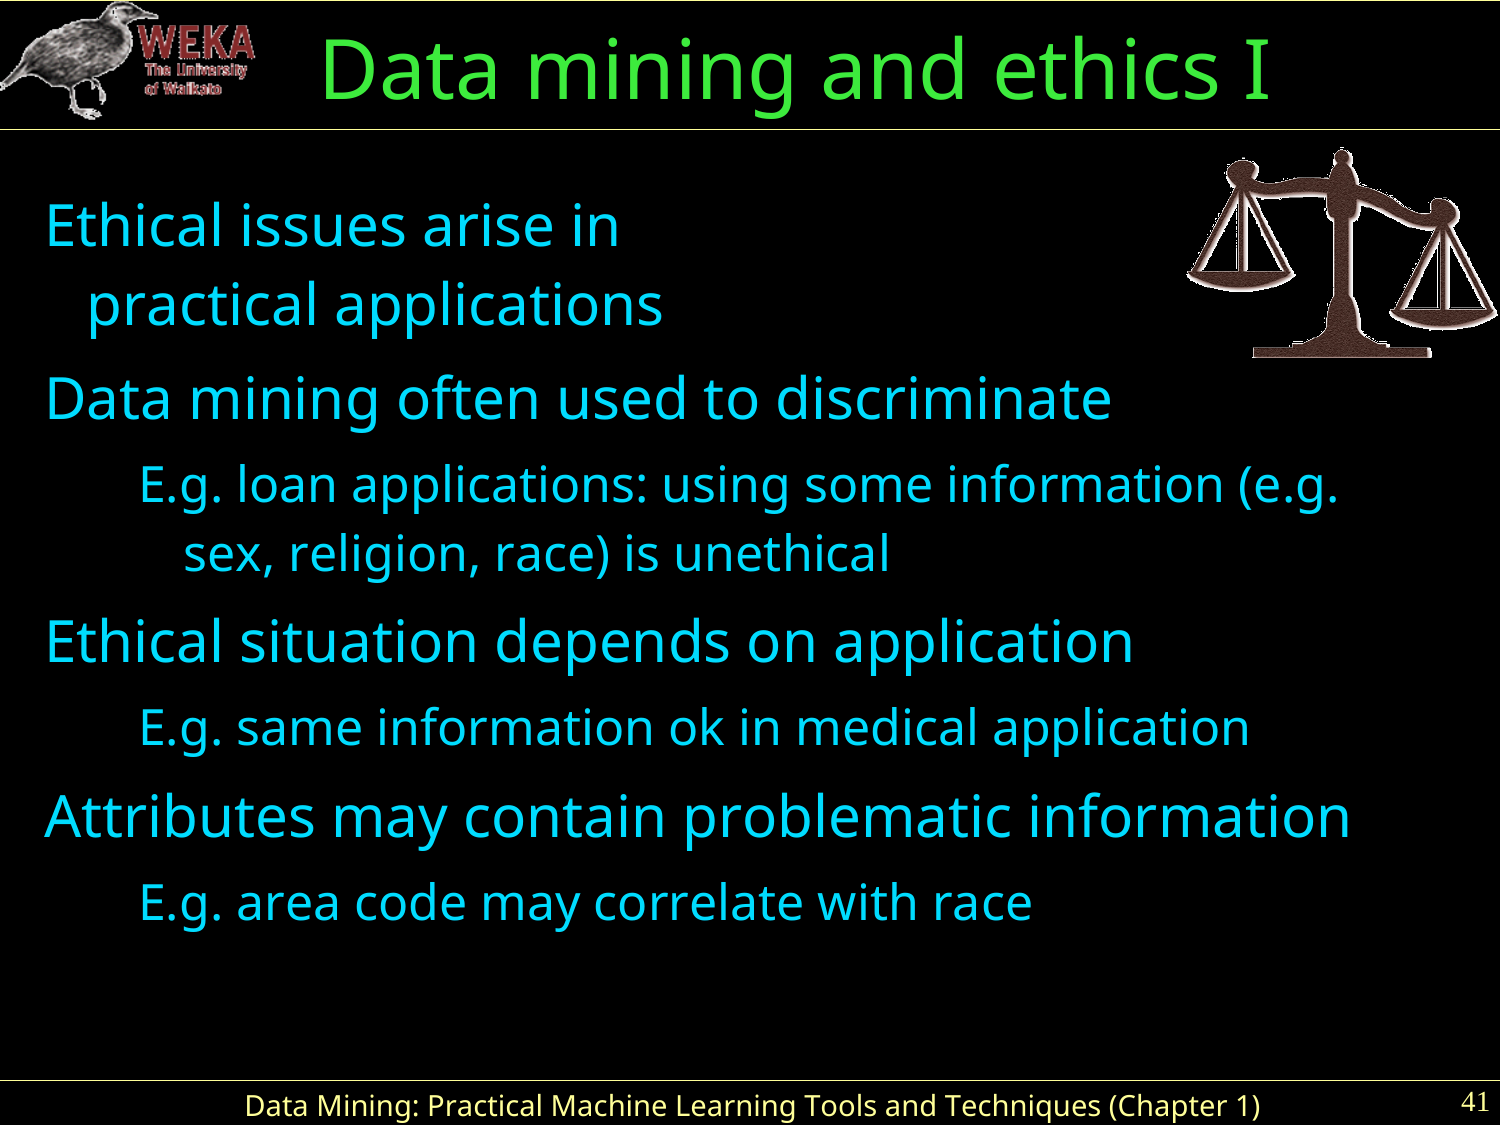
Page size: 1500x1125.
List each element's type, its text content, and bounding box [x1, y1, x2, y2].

list Ethical issues arise in practical applications Data mining often used to discriminate E.g. loan applications: using some information (e.g. sex, religion, race) is unethical Ethical situation depends on application E.g. same information ok in medical application Attributes may contain problematic information E.g. area code may correlate with race [29, 177, 1418, 1108]
picture [0, 1, 266, 129]
title Data mining and ethics I [303, 0, 1495, 169]
picture [1181, 147, 1500, 358]
